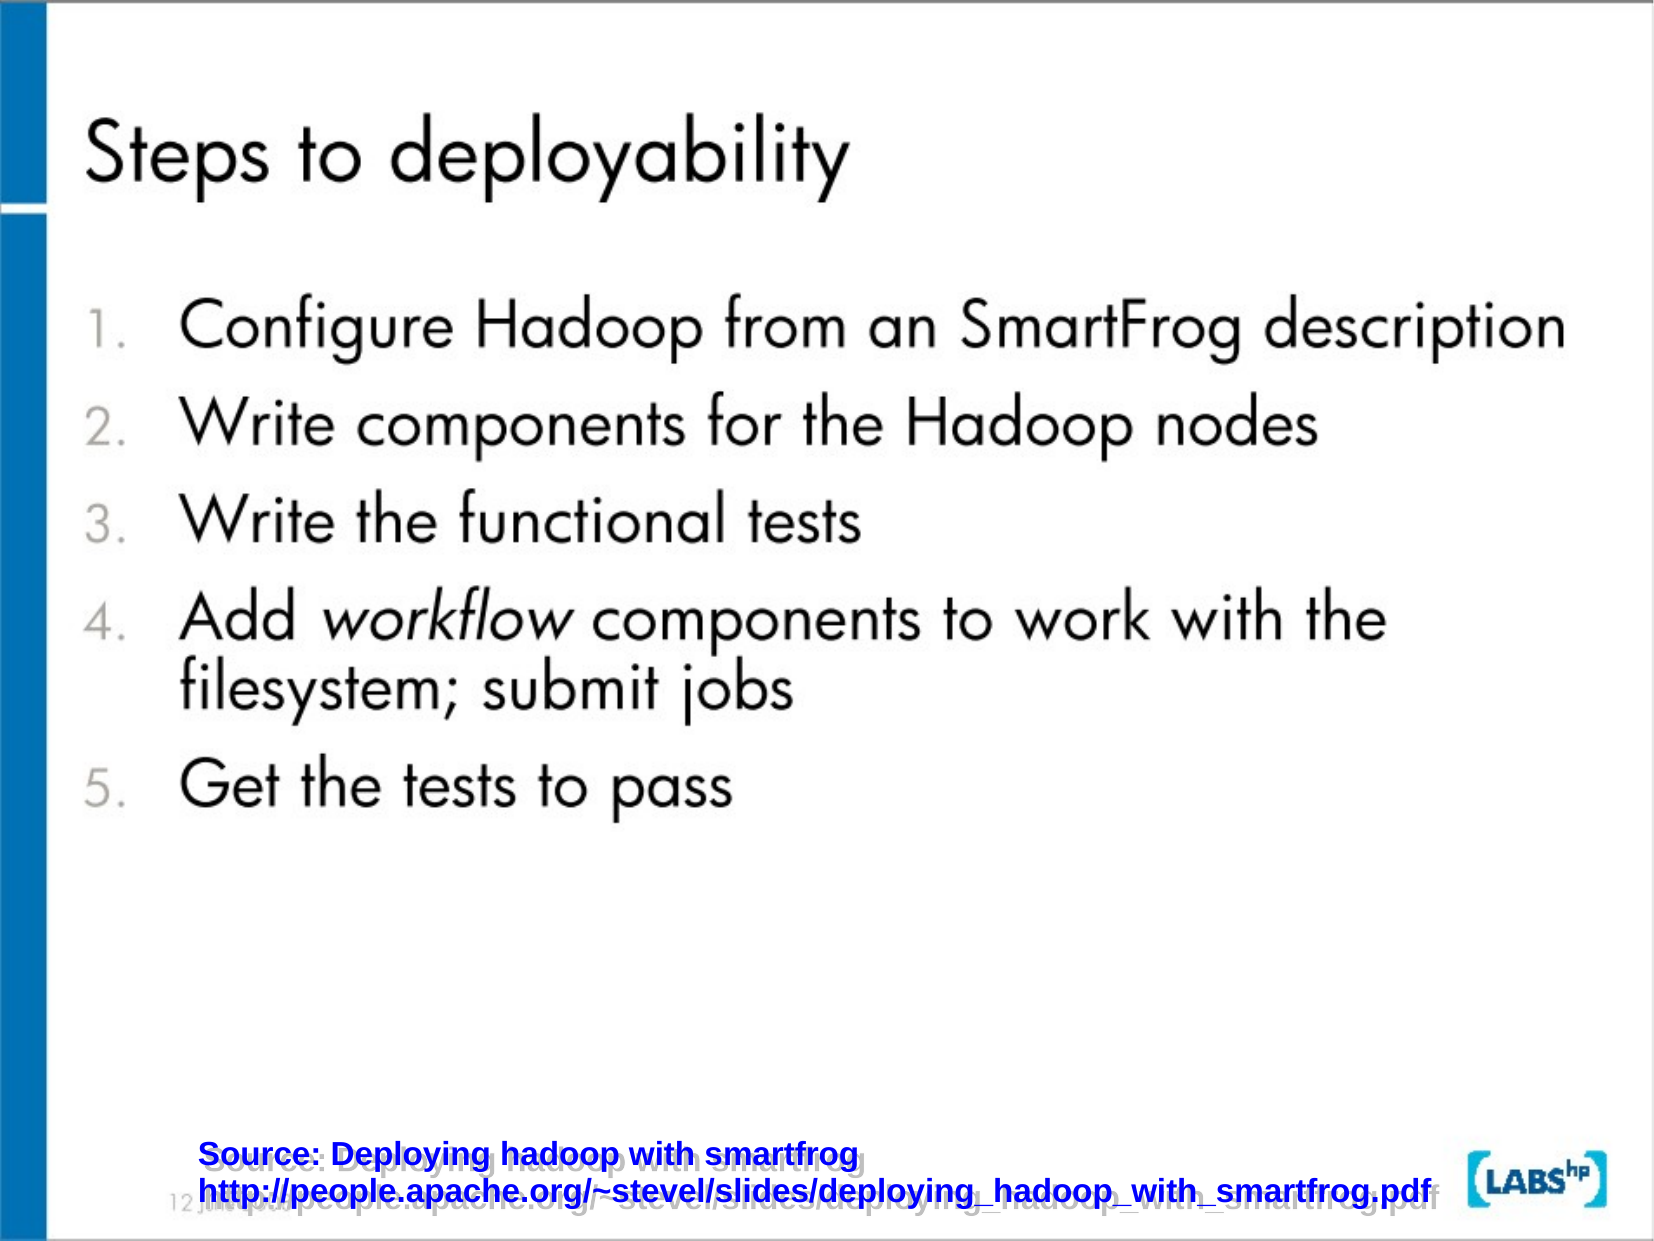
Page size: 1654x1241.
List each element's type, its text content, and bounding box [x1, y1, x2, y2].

text_box Source: Deploying hadoop with smartfrog http://people.apache.org/~stevel/slides/deploying_hadoop_with_smartfrog.pdf [183, 1128, 1512, 1220]
picture [0, 0, 1654, 1241]
